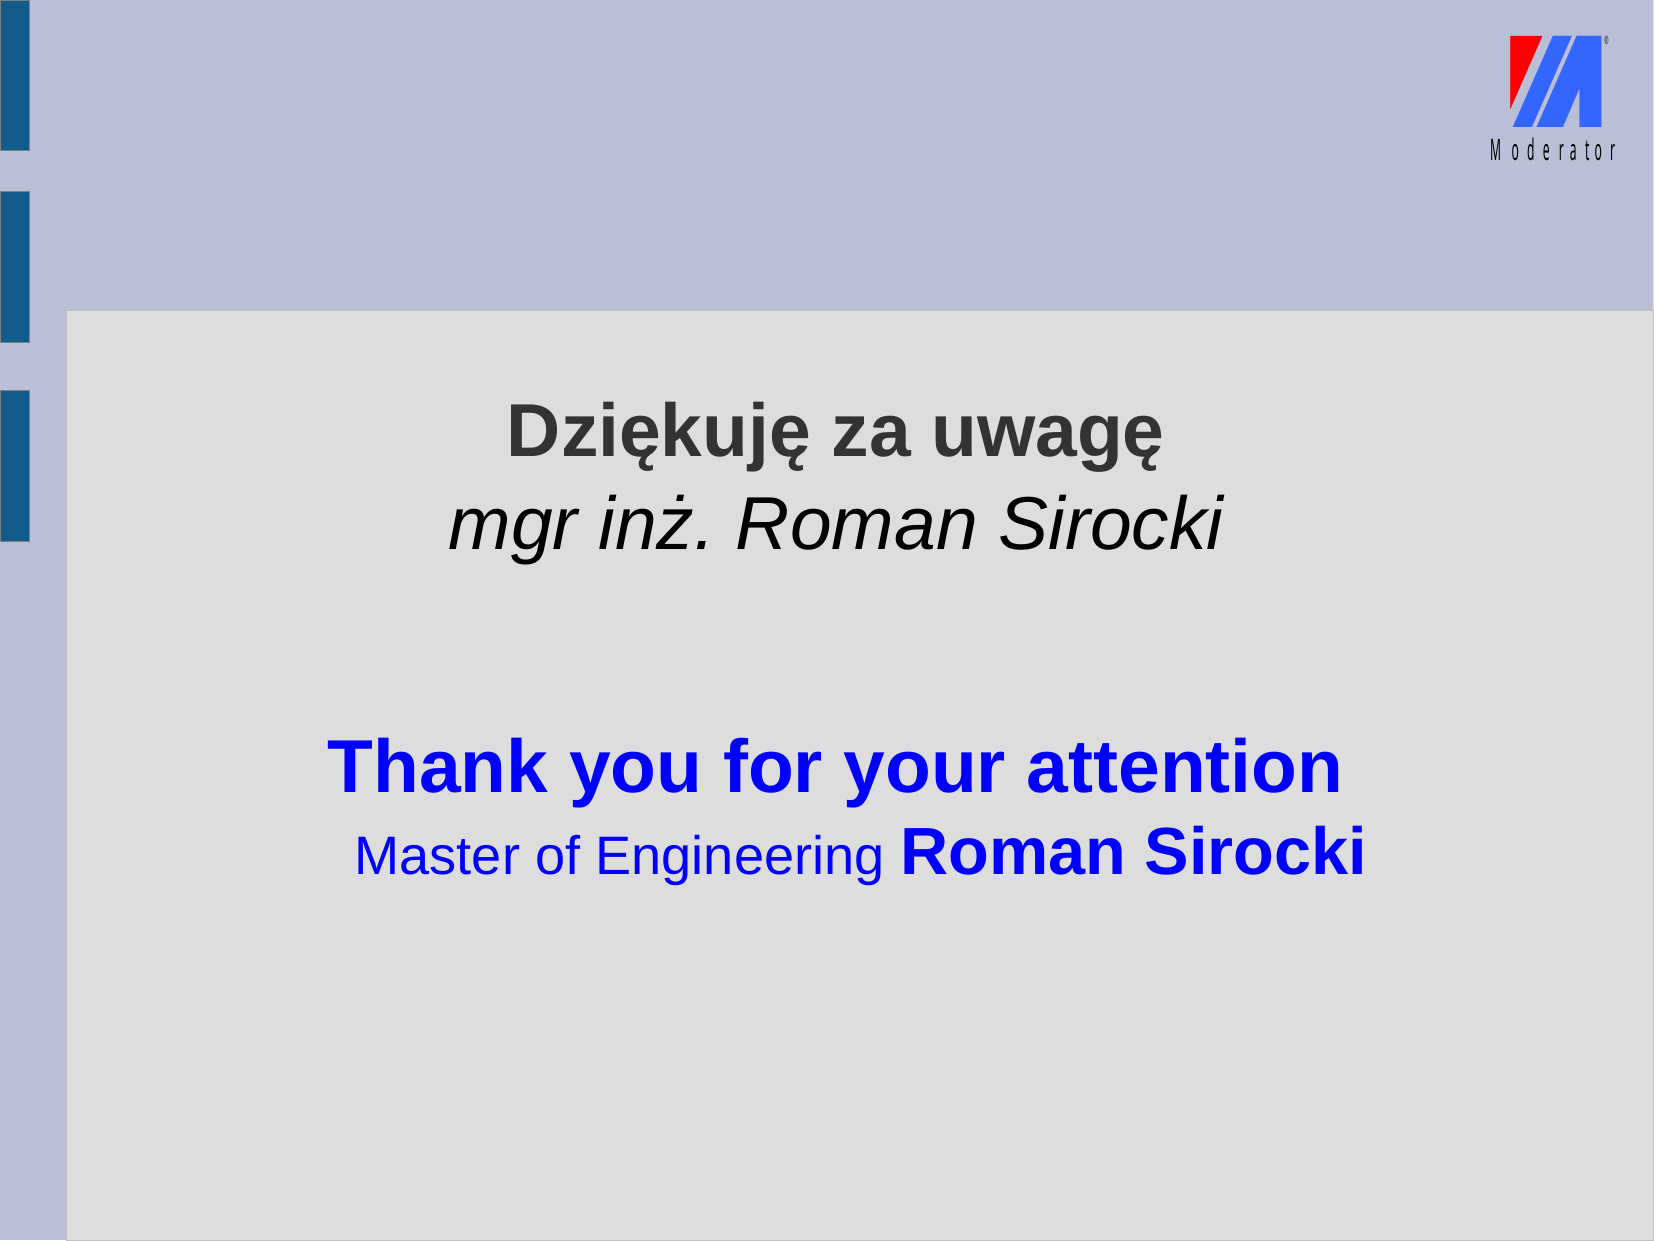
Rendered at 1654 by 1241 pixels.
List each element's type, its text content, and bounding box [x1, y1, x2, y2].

list mgr inż. Roman Sirocki [377, 481, 1394, 650]
title Dziękuję za uwagę Thank you for your attention [129, 372, 1542, 825]
picture [1488, 32, 1630, 166]
list Master of Engineering Roman Sirocki [283, 813, 1418, 897]
